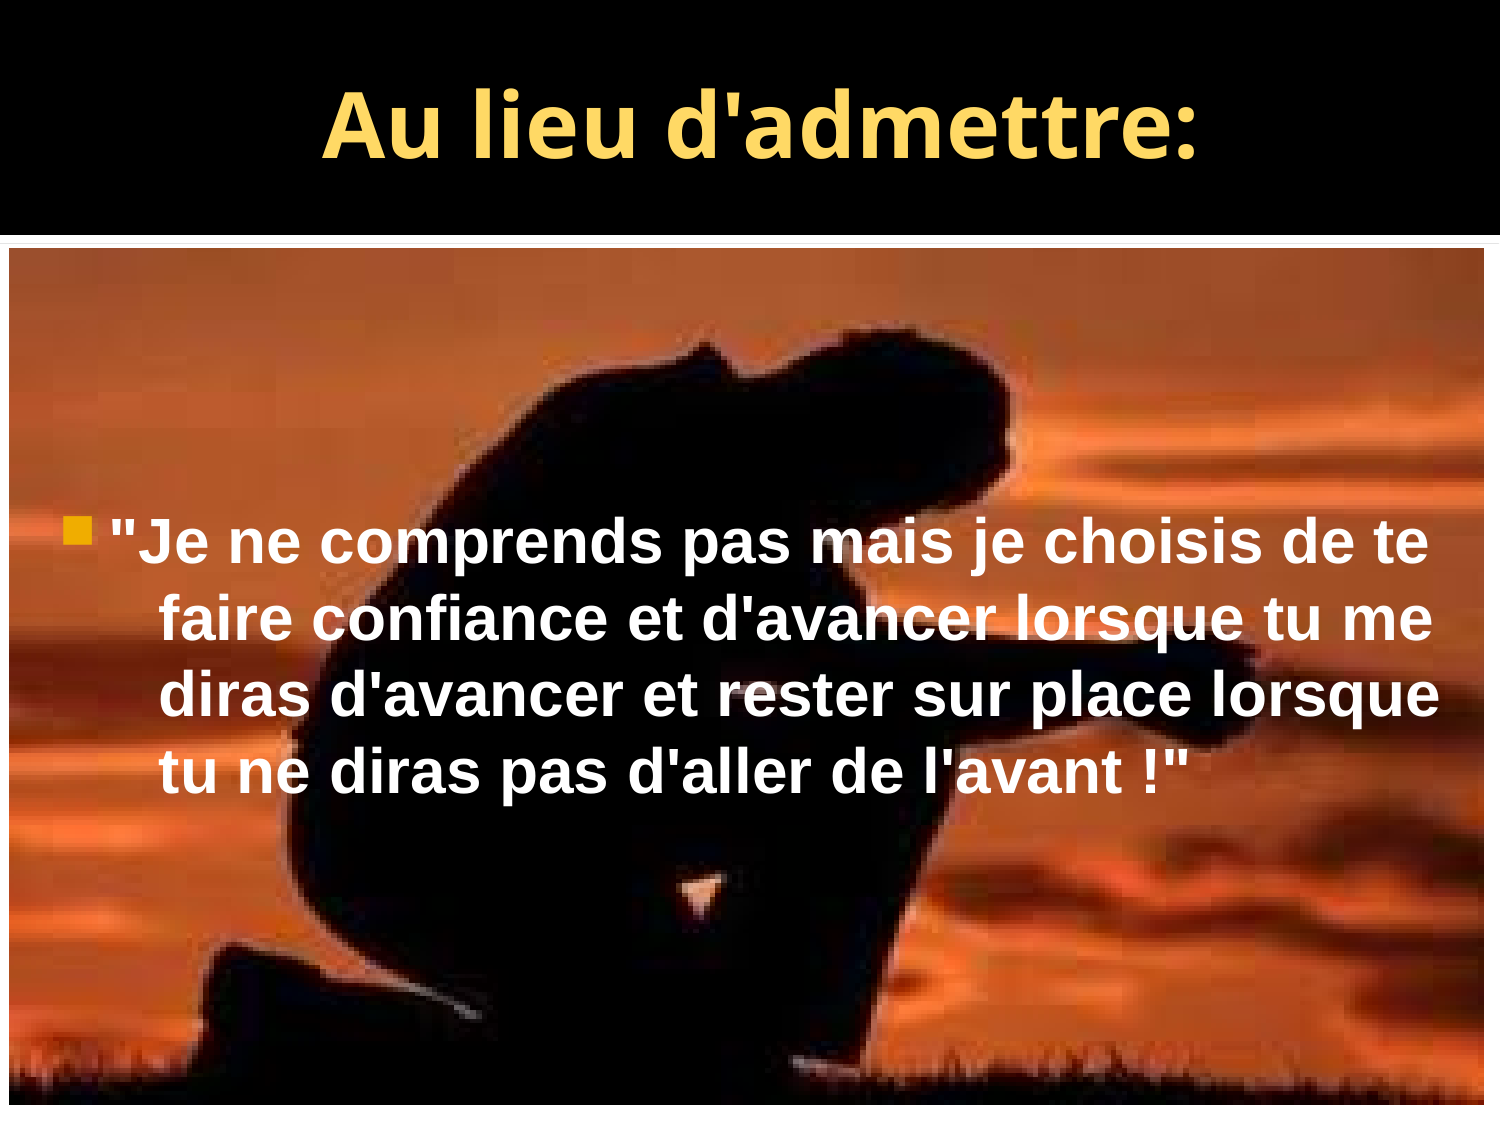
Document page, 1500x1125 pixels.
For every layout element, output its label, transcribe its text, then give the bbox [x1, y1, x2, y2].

title Au lieu d'admettre: [8, 24, 1489, 219]
picture [9, 248, 1484, 1105]
list "Je ne comprends pas mais je choisis de te faire confiance et d'avancer lorsque tu me diras d'avancer et rester sur place lorsque tu ne diras pas d'aller de l'avant !" [11, 484, 1500, 880]
